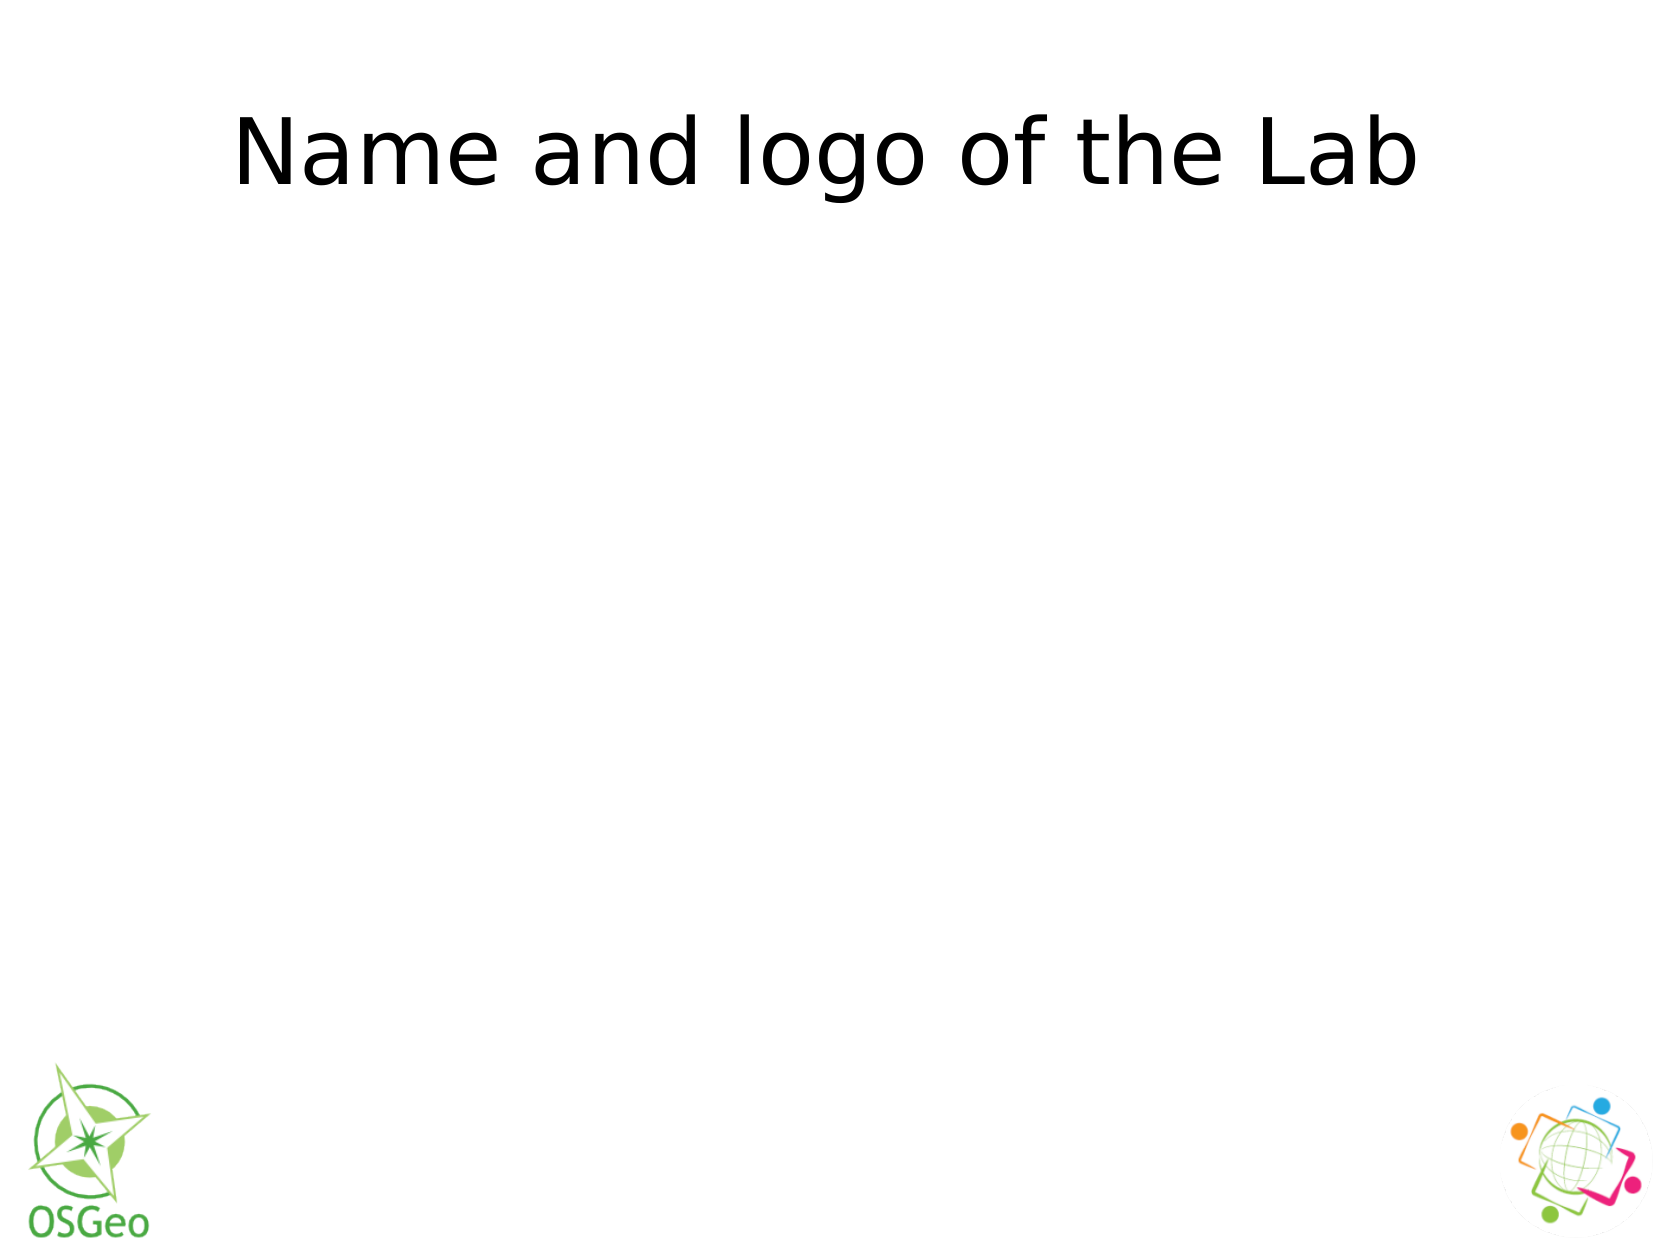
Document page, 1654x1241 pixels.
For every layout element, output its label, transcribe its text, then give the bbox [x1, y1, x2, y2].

title Name and logo of the Lab [82, 49, 1571, 257]
picture [0, 1061, 178, 1239]
picture [1499, 1084, 1654, 1239]
